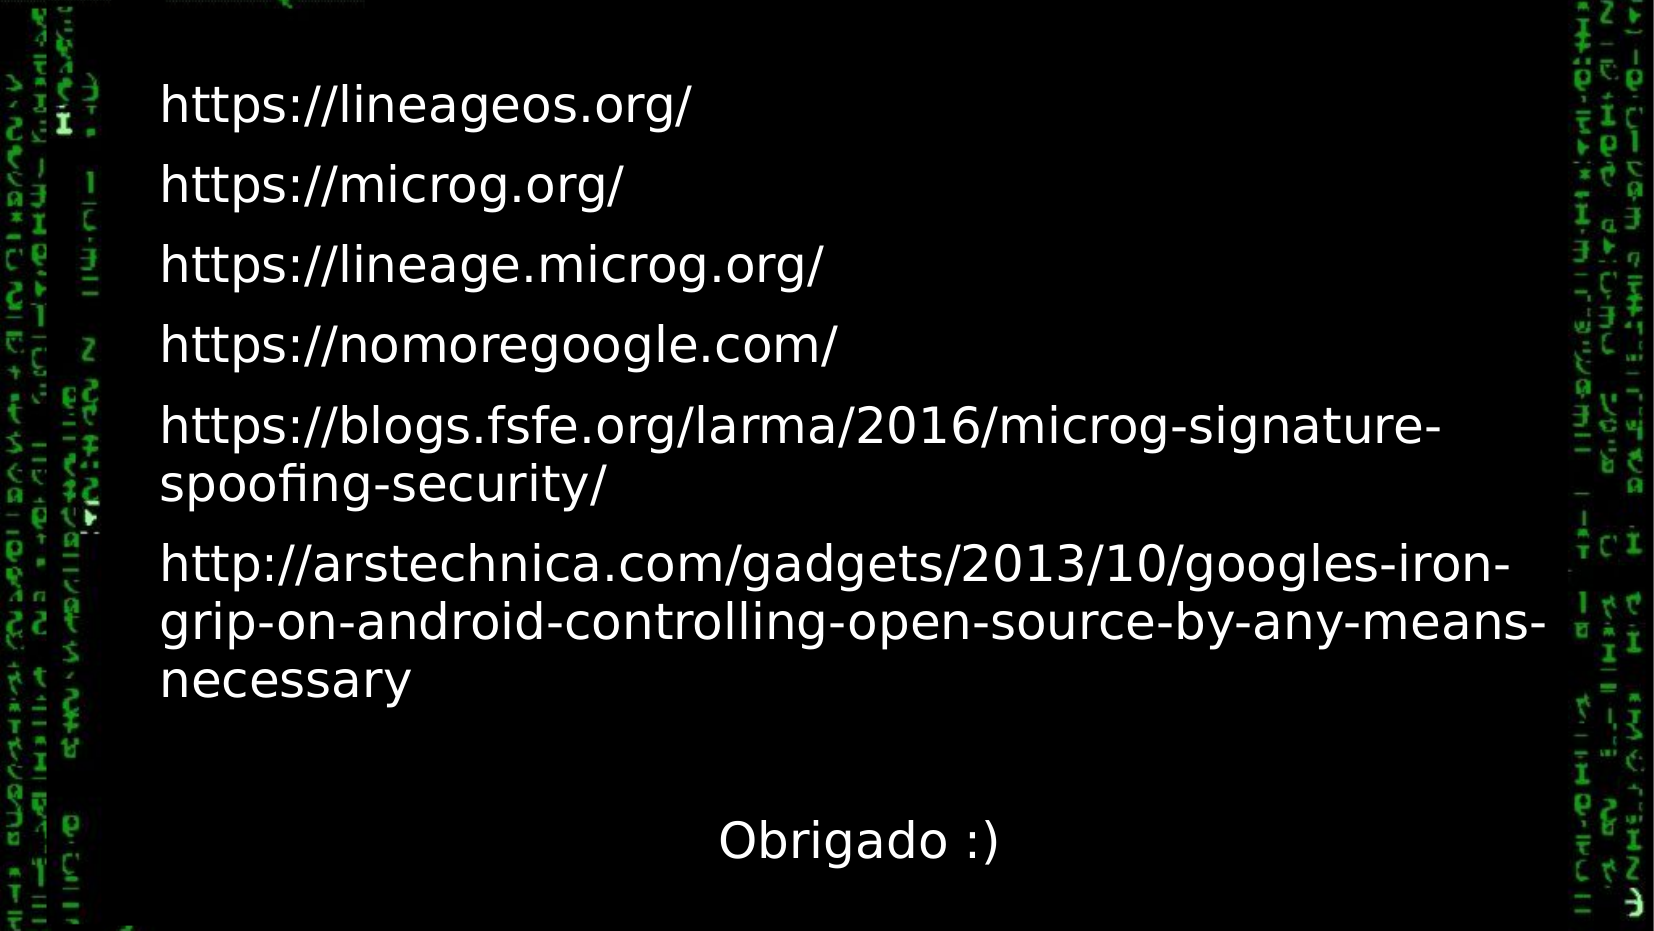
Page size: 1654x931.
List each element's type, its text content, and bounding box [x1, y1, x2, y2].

list https://lineageos.org/ https://microg.org/ https://lineage.microg.org/ https://nomoregoogle.com/ https://blogs.fsfe.org/larma/2016/microg-signature-spoofing-security/ http://arstechnica.com/gadgets/2013/10/googles-iron-grip-on-android-controlling-open-source-by-any-means-necessary Obrigado :) [88, 75, 1561, 912]
picture [0, 0, 1654, 931]
